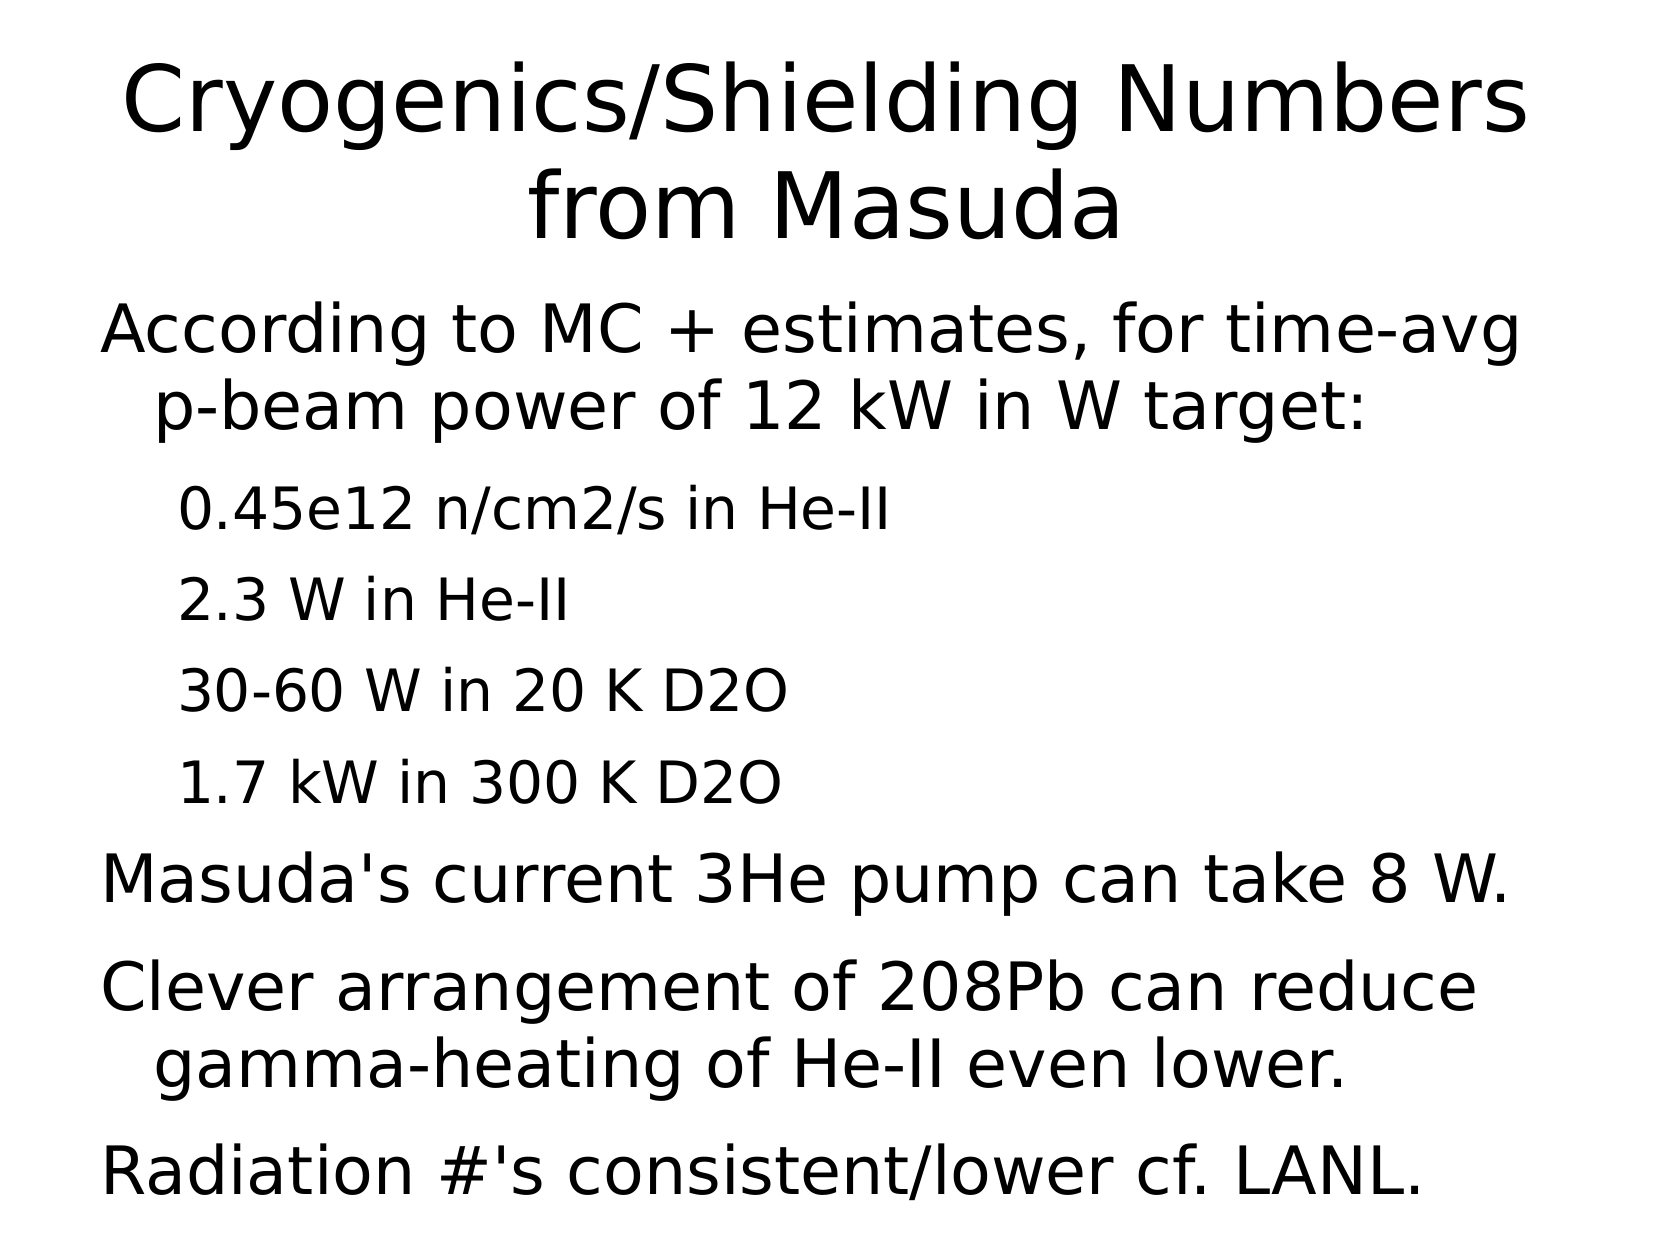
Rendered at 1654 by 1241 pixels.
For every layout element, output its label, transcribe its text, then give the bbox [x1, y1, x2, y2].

list According to MC + estimates, for time-avg p-beam power of 12 kW in W target: 0.45e12 n/cm2/s in He-II 2.3 W in He-II 30-60 W in 20 K D2O 1.7 kW in 300 K D2O Masuda's current 3He pump can take 8 W. Clever arrangement of 208Pb can reduce gamma-heating of He-II even lower. Radiation #'s consistent/lower cf. LANL. [82, 290, 1571, 1211]
title Cryogenics/Shielding Numbers from Masuda [82, 45, 1571, 261]
